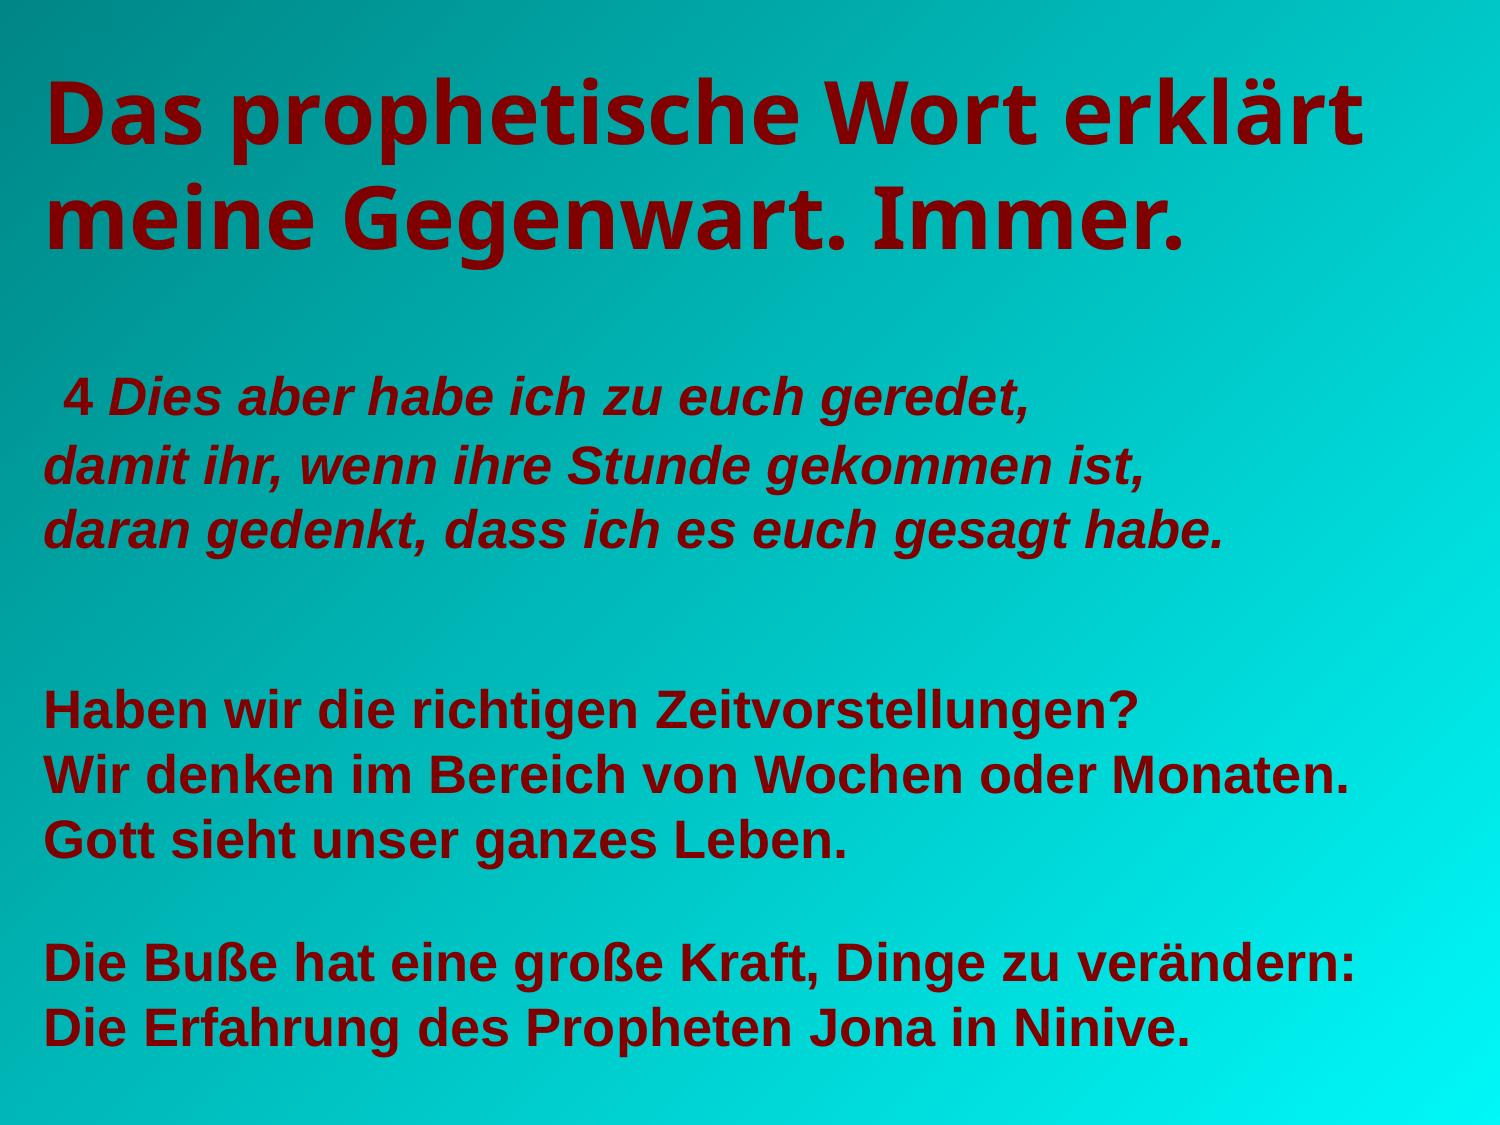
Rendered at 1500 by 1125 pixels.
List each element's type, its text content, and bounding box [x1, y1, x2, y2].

text_box Das prophetische Wort erklärt meine Gegenwart. Immer. 4 Dies aber habe ich zu euch geredet, damit ihr, wenn ihre Stunde gekommen ist, daran gedenkt, dass ich es euch gesagt habe. Haben wir die richtigen Zeitvorstellungen? Wir denken im Bereich von Wochen oder Monaten. Gott sieht unser ganzes Leben. Die Buße hat eine große Kraft, Dinge zu verändern: Die Erfahrung des Propheten Jona in Ninive. [29, 50, 1393, 1075]
picture [0, 0, 1500, 1125]
